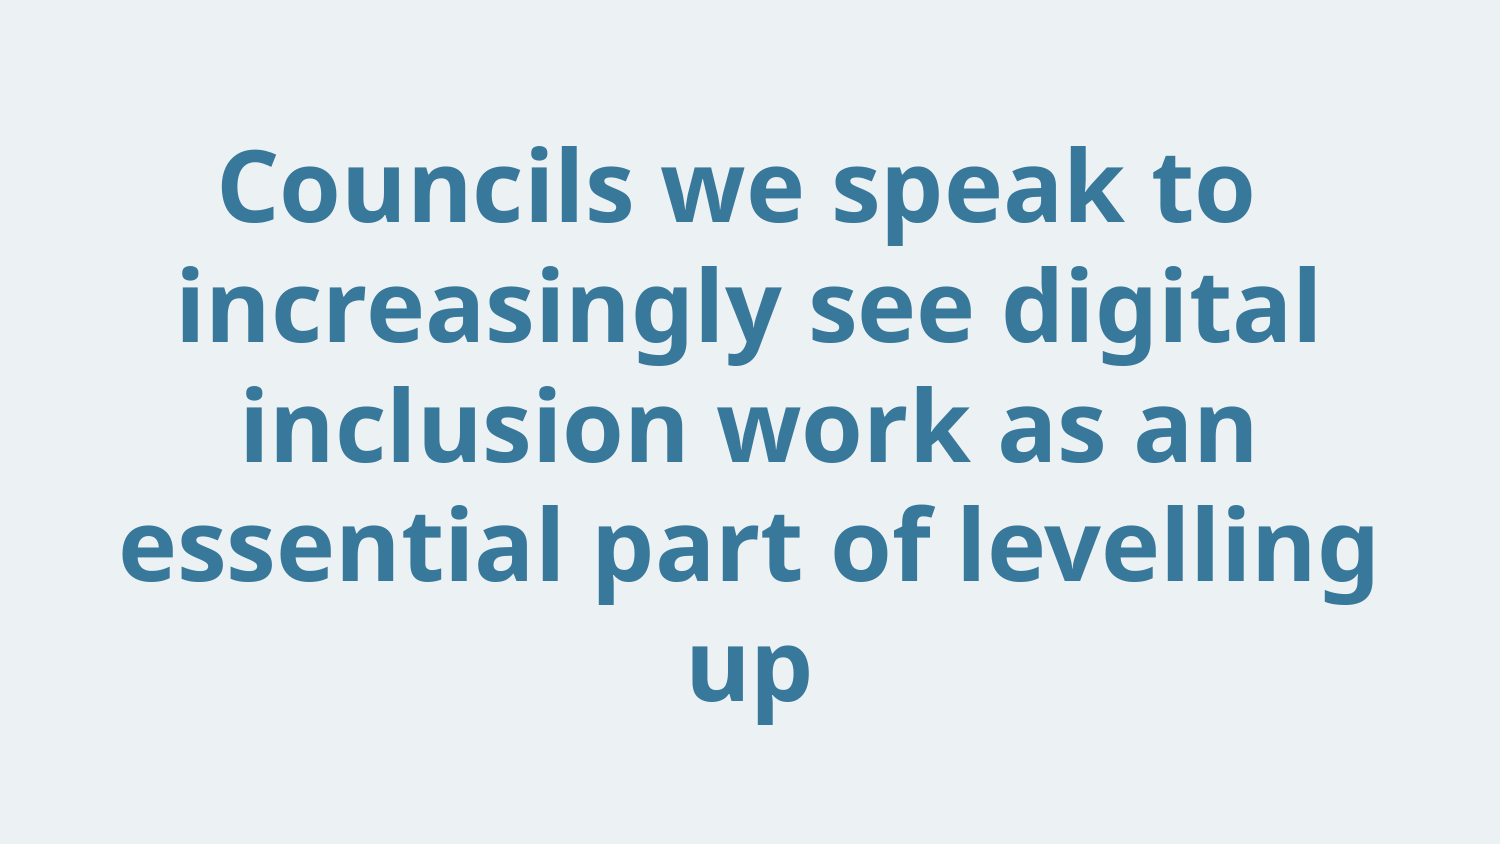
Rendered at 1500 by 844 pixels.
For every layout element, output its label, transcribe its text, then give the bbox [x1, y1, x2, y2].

title Councils we speak to increasingly see digital inclusion work as an essential part of levelling up [51, 167, 1449, 677]
